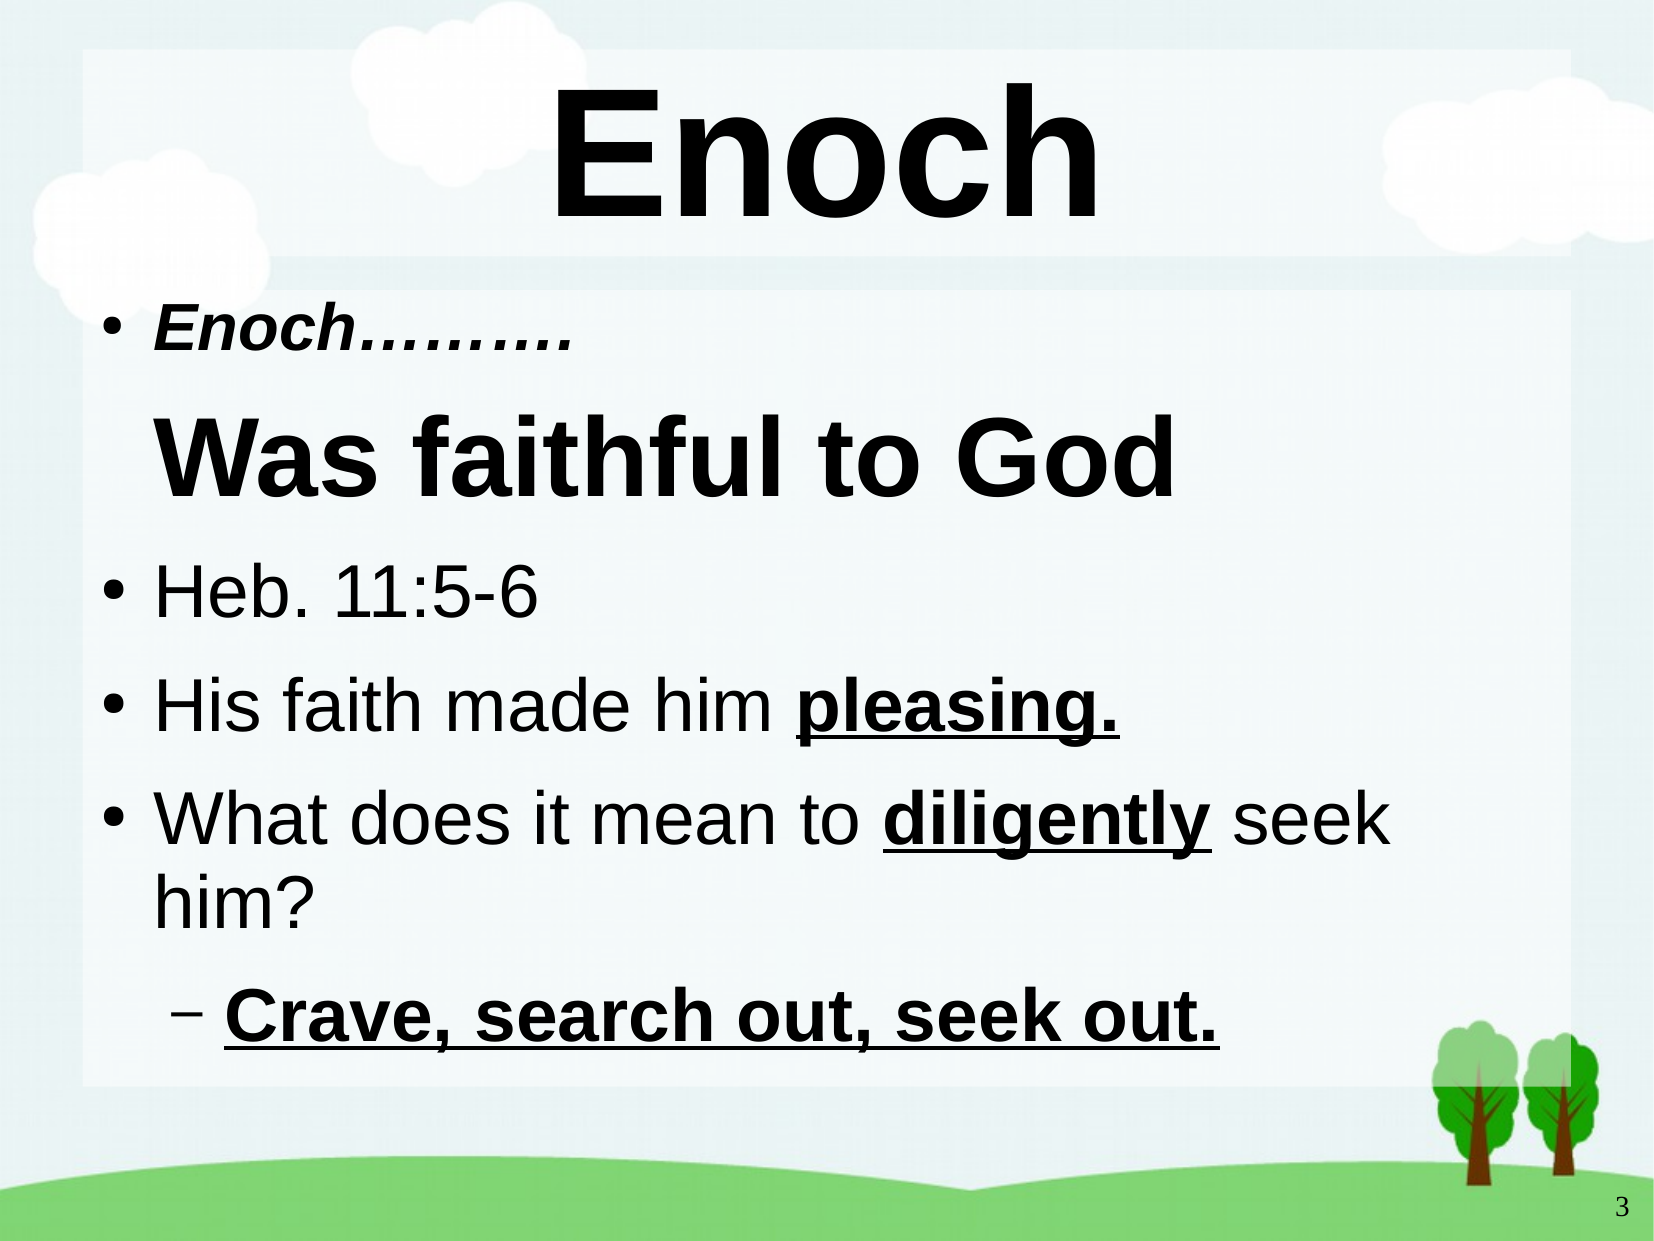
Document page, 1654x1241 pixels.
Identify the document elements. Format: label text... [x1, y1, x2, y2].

list Enoch………. Was faithful to God Heb. 11:5-6 His faith made him pleasing. What does it mean to diligently seek him? Crave, search out, seek out. [82, 290, 1571, 1087]
picture [0, 0, 1654, 1241]
title Enoch [82, 49, 1571, 257]
